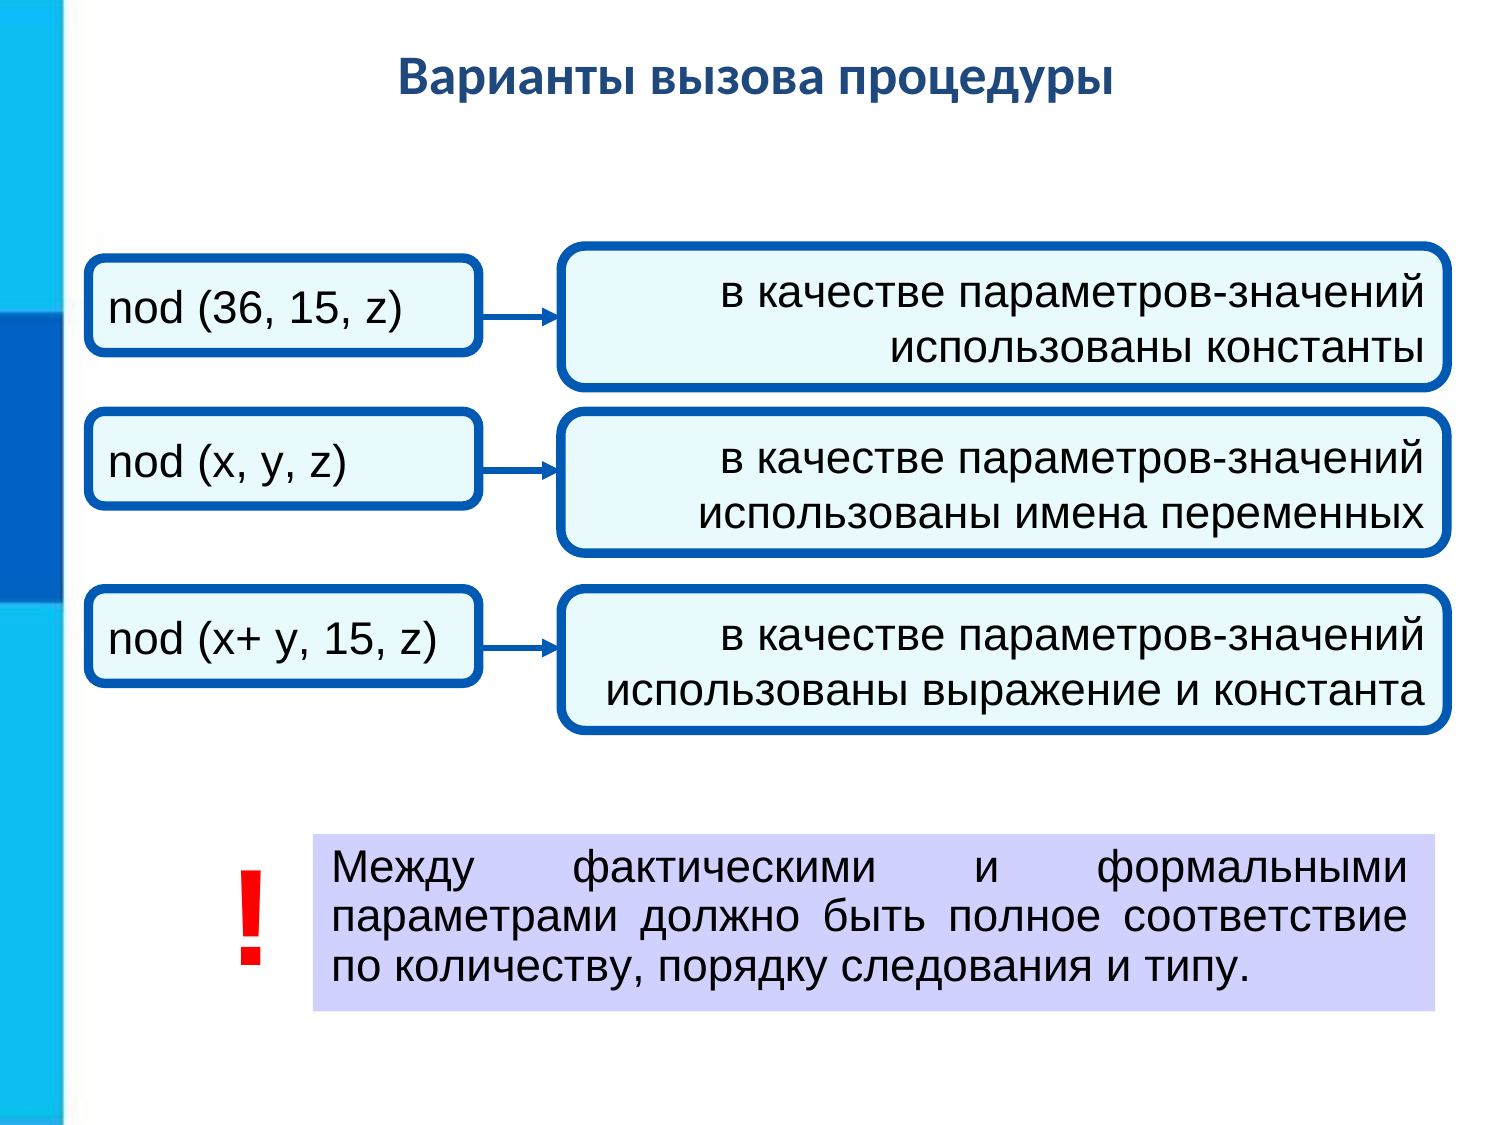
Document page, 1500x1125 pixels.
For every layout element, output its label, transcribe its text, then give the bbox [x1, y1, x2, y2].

text_box в качестве параметров-значений использованы выражение и константа [561, 588, 1448, 731]
text_box ! [210, 820, 293, 1001]
text_box Варианты вызова процедуры [88, 31, 1425, 114]
text_box nod (x, y, z) [88, 411, 479, 506]
text_box nod (x+ y, 15, z) [88, 588, 479, 684]
text_box [312, 834, 1436, 1012]
picture [0, 0, 1500, 1125]
text_box в качестве параметров-значений использованы константы [561, 246, 1448, 388]
text_box в качестве параметров-значений использованы имена переменных [560, 411, 1447, 554]
text_box nod (36, 15, z) [88, 258, 479, 353]
text_box Между фактическими и формальными параметрами должно быть полное соответствие по количеству, порядку следования и типу. [316, 834, 1424, 999]
